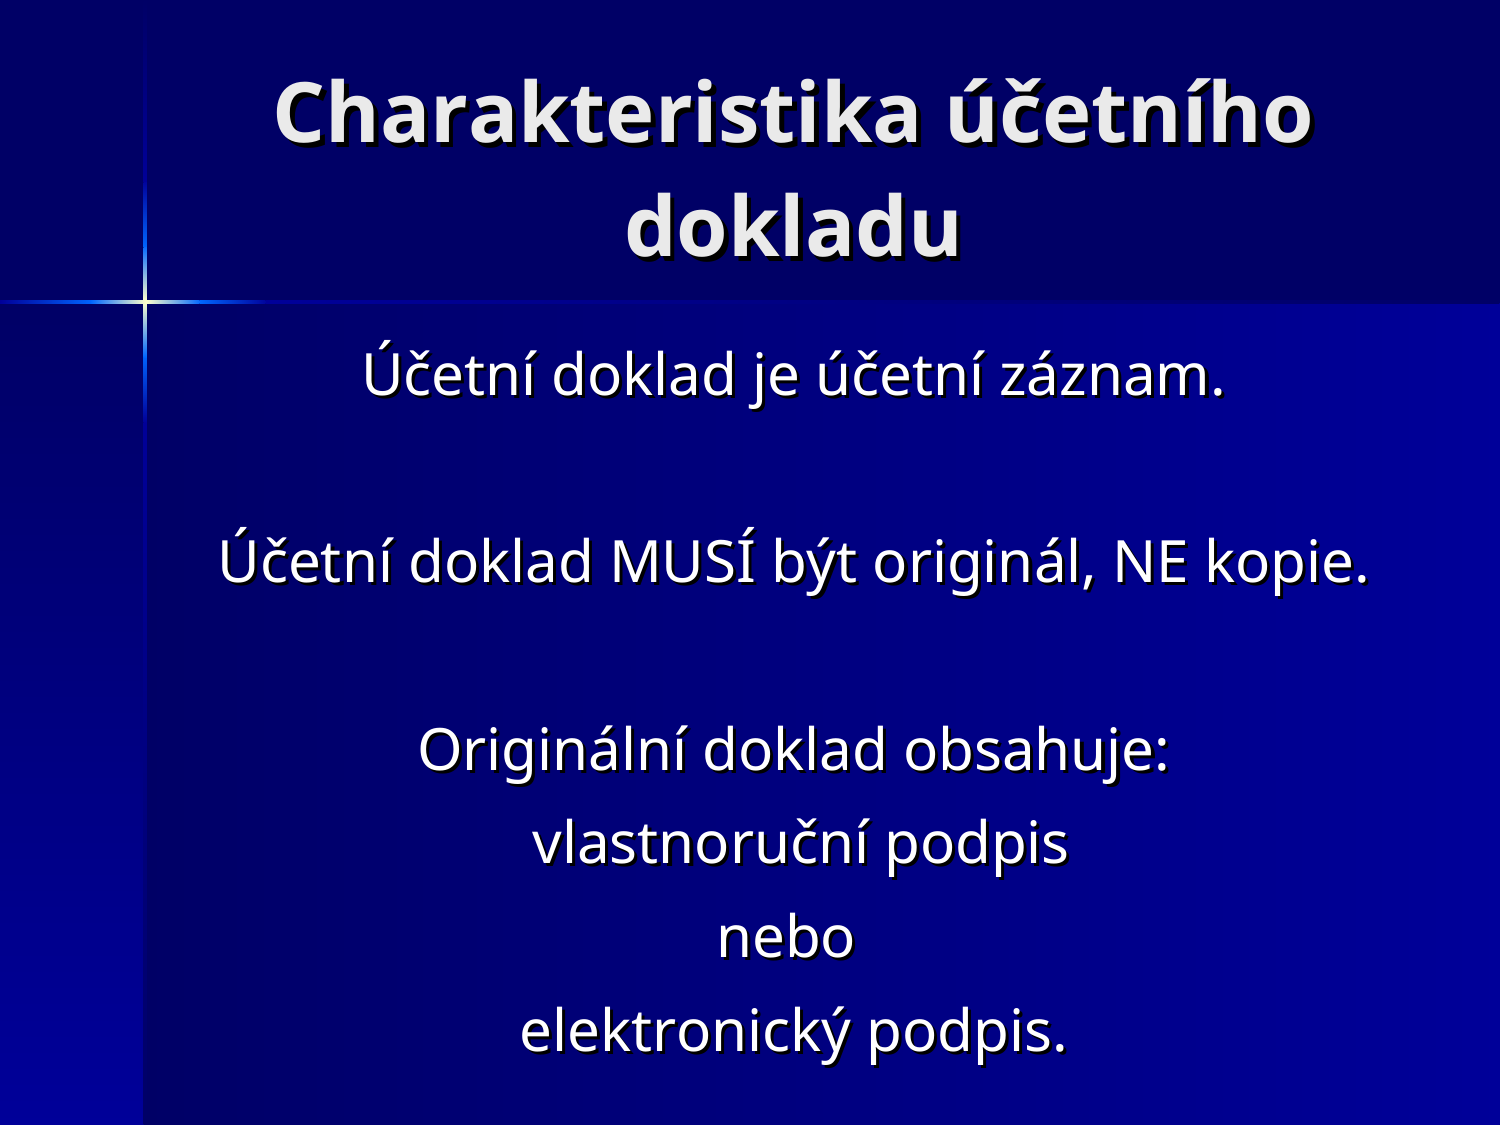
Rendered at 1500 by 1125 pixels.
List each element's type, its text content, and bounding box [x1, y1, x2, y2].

list Účetní doklad je účetní záznam. Účetní doklad MUSÍ být originál, NE kopie. Originální doklad obsahuje: vlastnoruční podpis nebo elektronický podpis. [174, 324, 1413, 1083]
title Charakteristika účetního dokladu [174, 49, 1413, 285]
